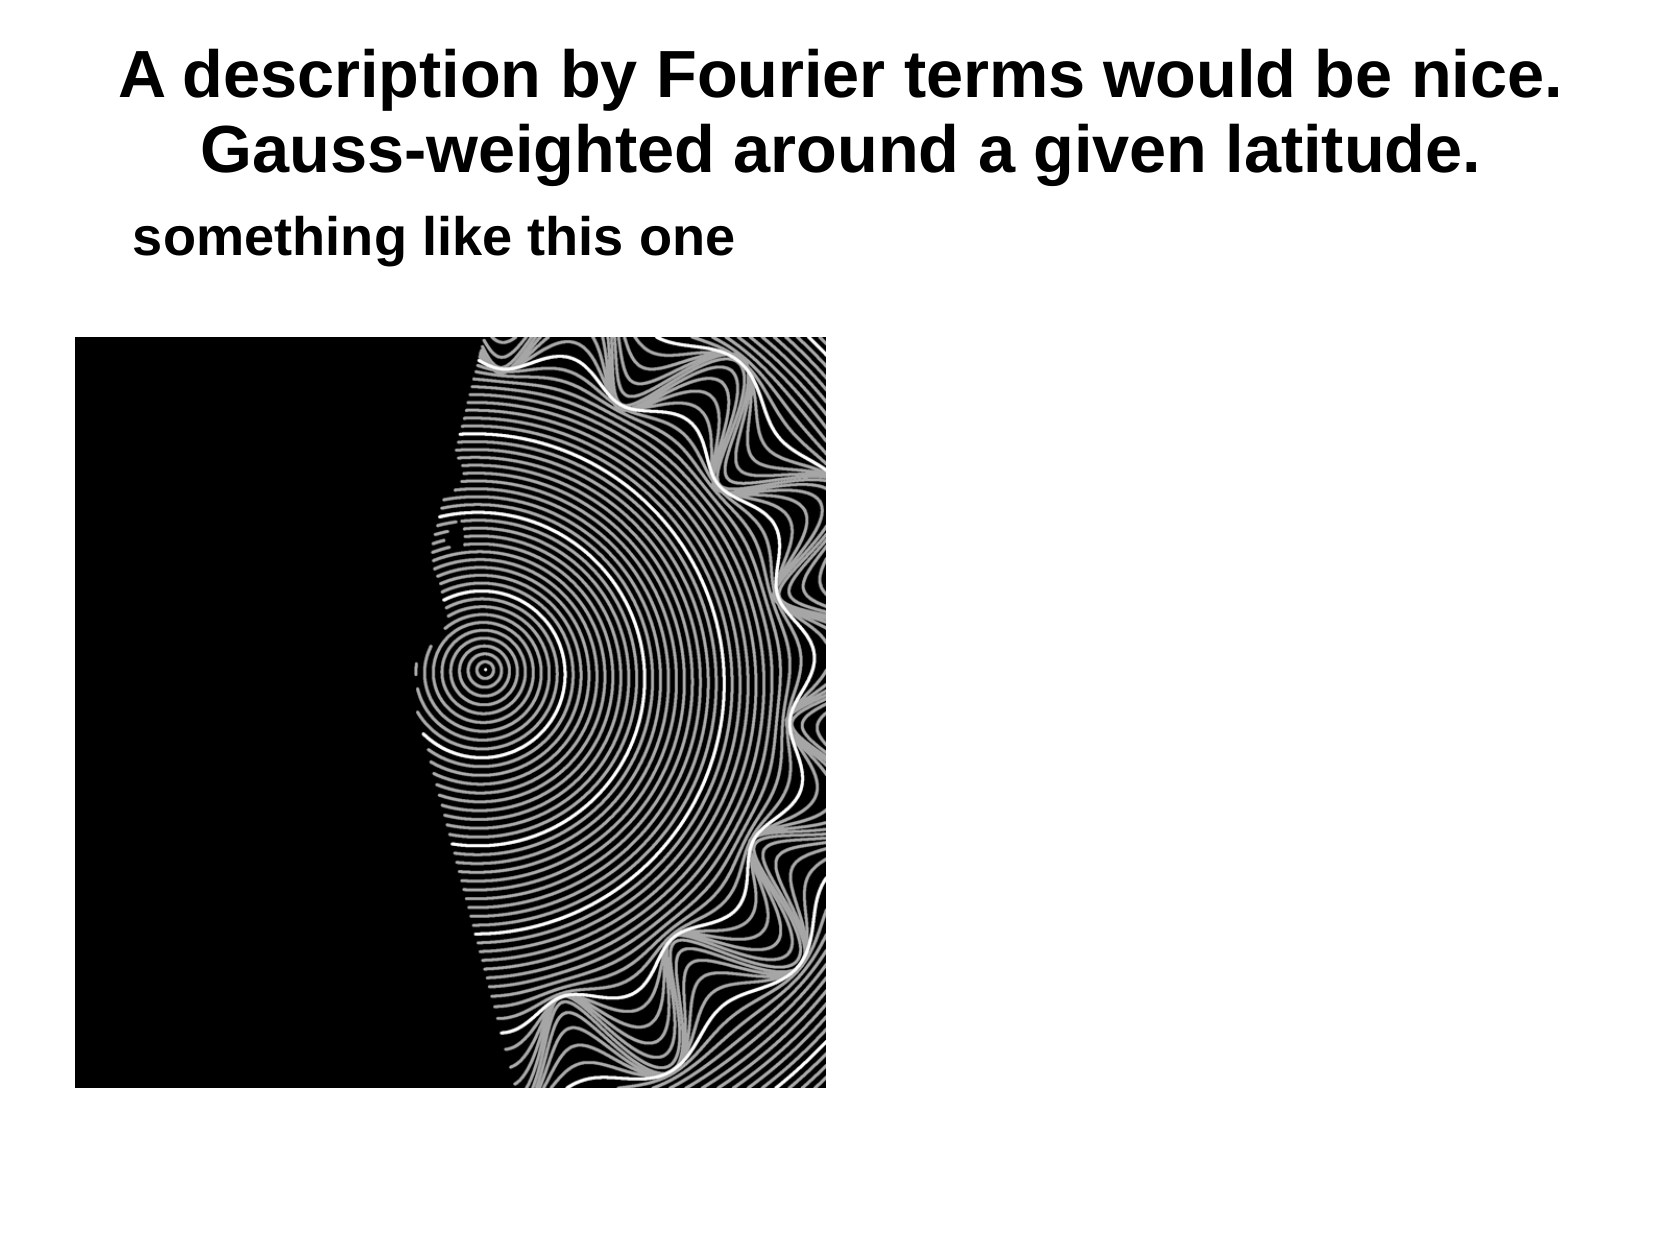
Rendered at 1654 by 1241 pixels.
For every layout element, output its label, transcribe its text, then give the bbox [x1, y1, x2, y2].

picture [75, 337, 826, 1088]
text_box something like this one [118, 198, 1506, 276]
text_box A description by Fourier terms would be nice. Gauss-weighted around a given latitude. [59, 29, 1625, 194]
